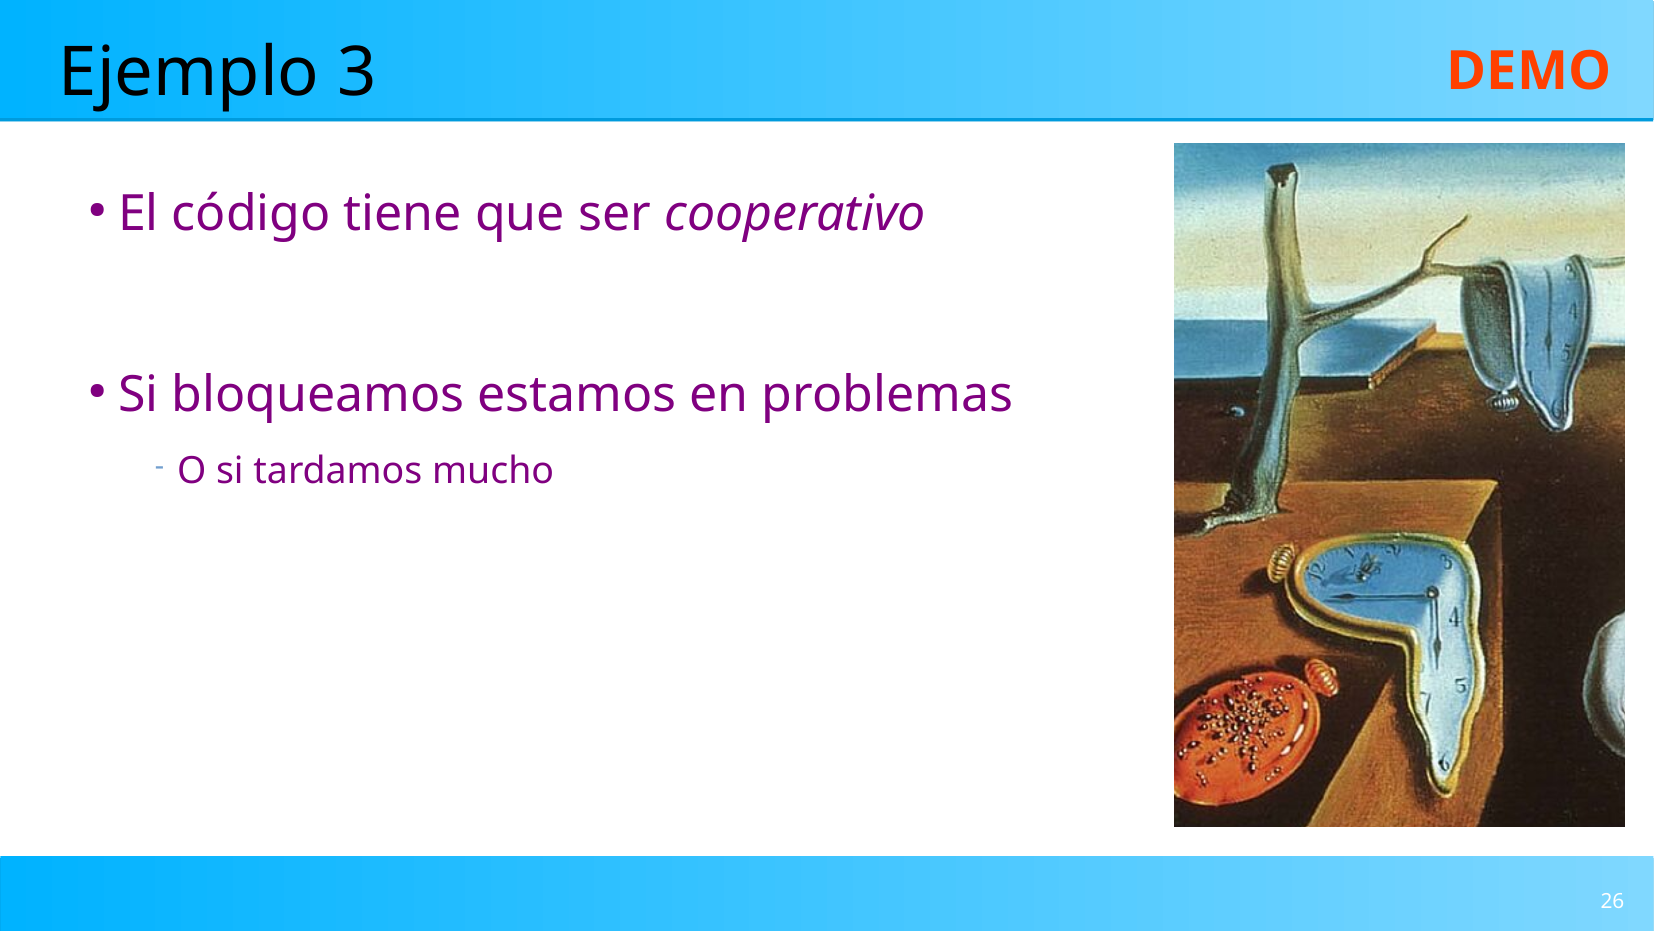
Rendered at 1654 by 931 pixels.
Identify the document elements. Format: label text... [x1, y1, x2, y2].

picture [1174, 143, 1625, 827]
list El código tiene que ser cooperativo Si bloqueamos estamos en problemas O si tardamos mucho [59, 177, 1174, 768]
title Ejemplo 3 [59, 29, 1446, 108]
title DEMO [1446, 29, 1654, 108]
